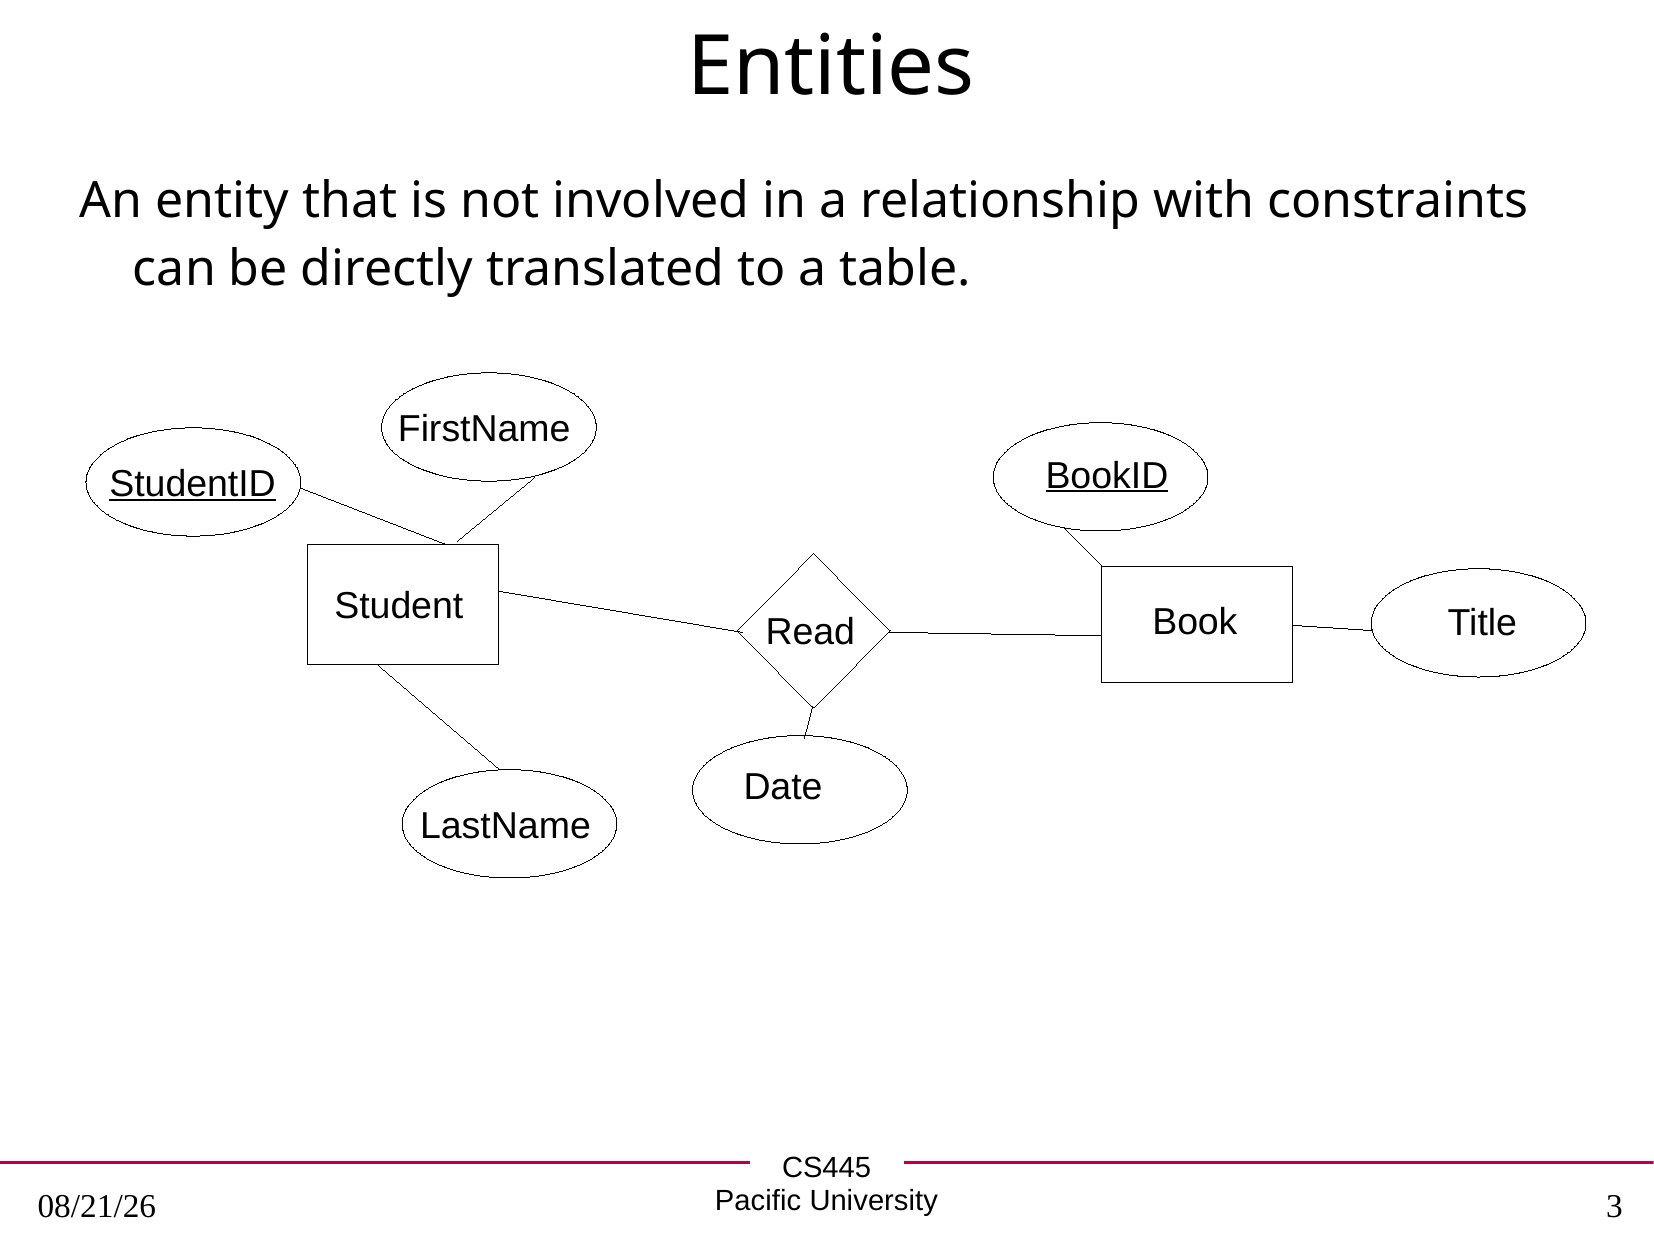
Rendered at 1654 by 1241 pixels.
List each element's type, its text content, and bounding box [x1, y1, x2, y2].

text_box StudentID [94, 455, 293, 513]
text_box Title [1433, 594, 1534, 652]
list An entity that is not involved in a relationship with constraints can be directly translated to a table. [62, 164, 1551, 1002]
text_box Date [728, 757, 839, 815]
text_box Read [750, 603, 871, 660]
title Entities [86, 11, 1576, 113]
text_box Book [1137, 592, 1254, 650]
text_box FirstName [383, 400, 588, 458]
text_box BookID [1030, 446, 1185, 504]
text_box LastName [405, 797, 608, 855]
text_box Student [319, 577, 480, 635]
